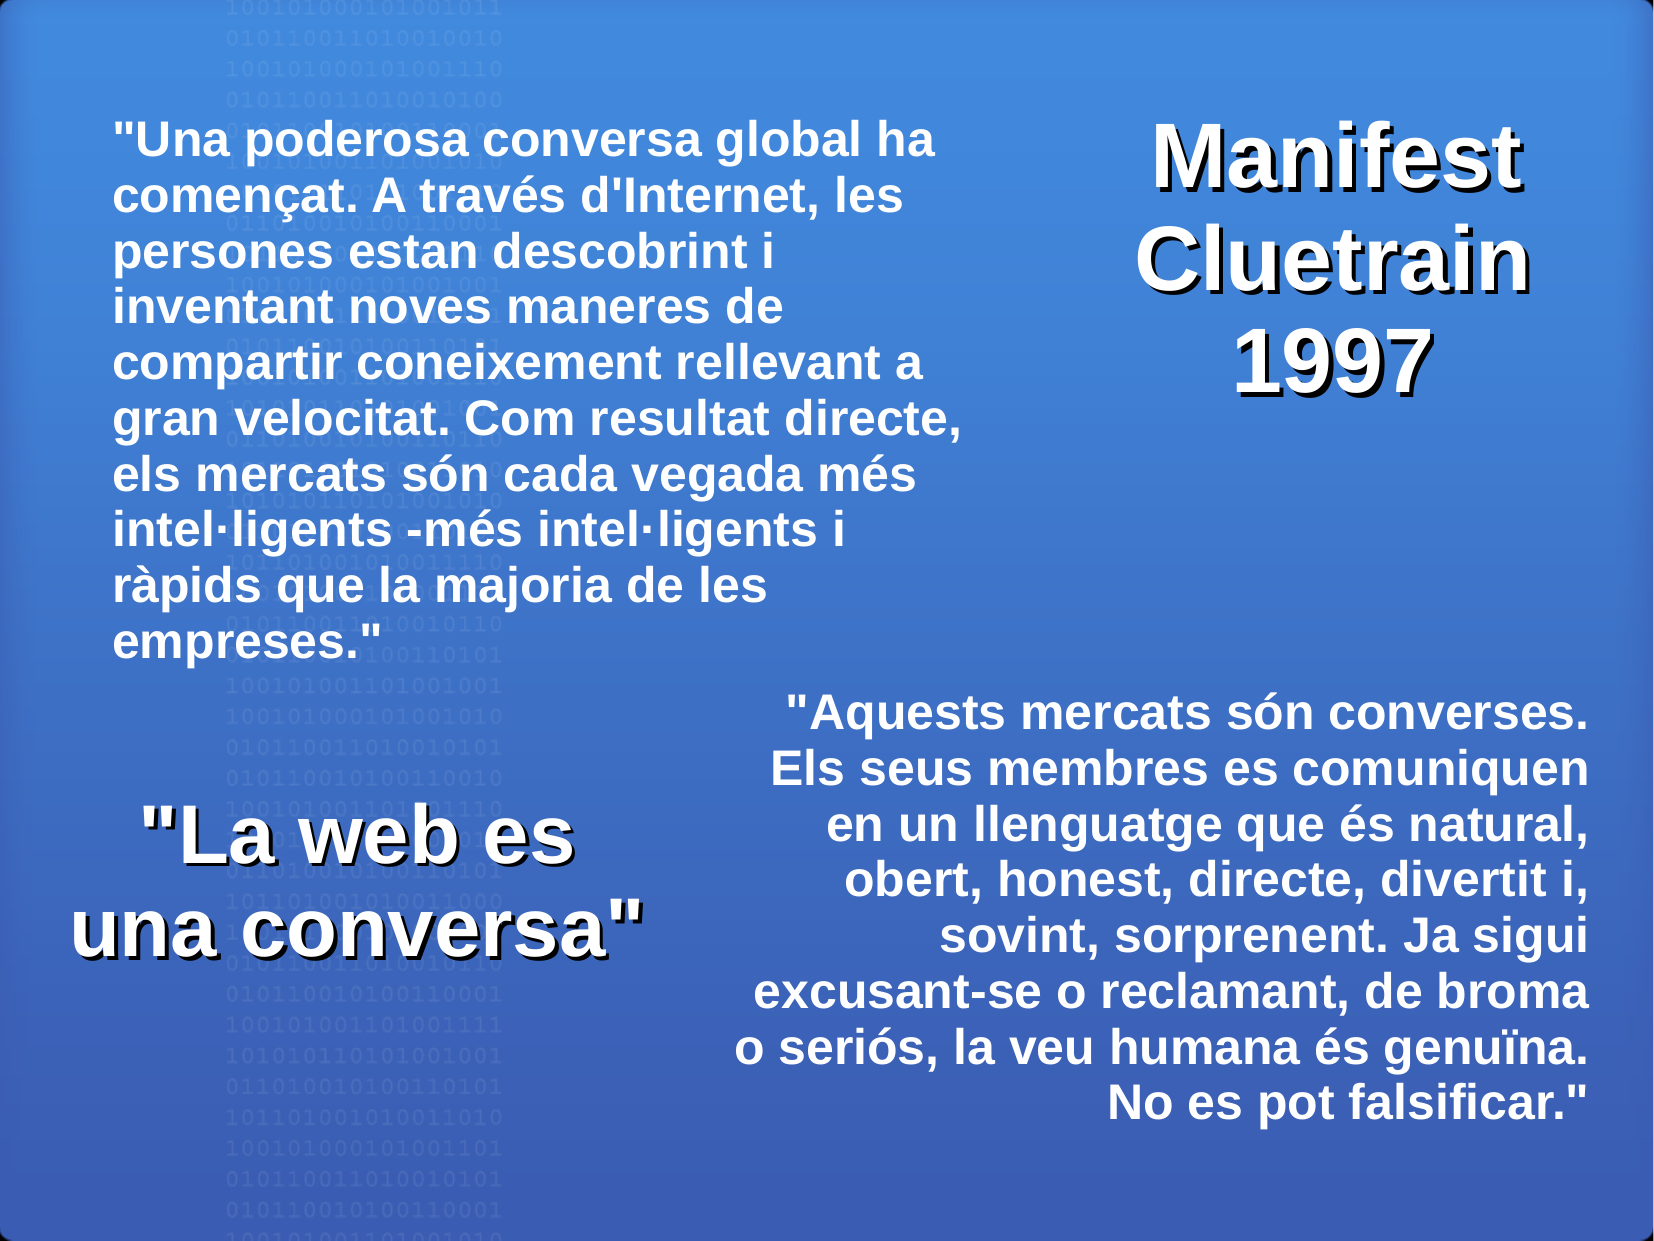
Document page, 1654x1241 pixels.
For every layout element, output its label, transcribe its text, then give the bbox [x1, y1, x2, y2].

text_box "Aquests mercats són converses. Els seus membres es comuniquen en un llenguatge que és natural, obert, honest, directe, divertit i, sovint, sorprenent. Ja sigui excusant-se o reclamant, de broma o seriós, la veu humana és genuïna. No es pot falsificar." [706, 677, 1605, 1140]
text_box Manifest Cluetrain 1997 [1077, 97, 1589, 421]
picture [0, 0, 1654, 1241]
title "La web es una conversa" [63, 773, 652, 989]
text_box "Una poderosa conversa global ha començat. A través d'Internet, les persones estan descobrint i inventant noves maneres de compartir coneixement rellevant a gran velocitat. Com resultat directe, els mercats són cada vegada més intel·ligents -més intel·ligents i ràpids que la majoria de les empreses." [97, 104, 1019, 677]
